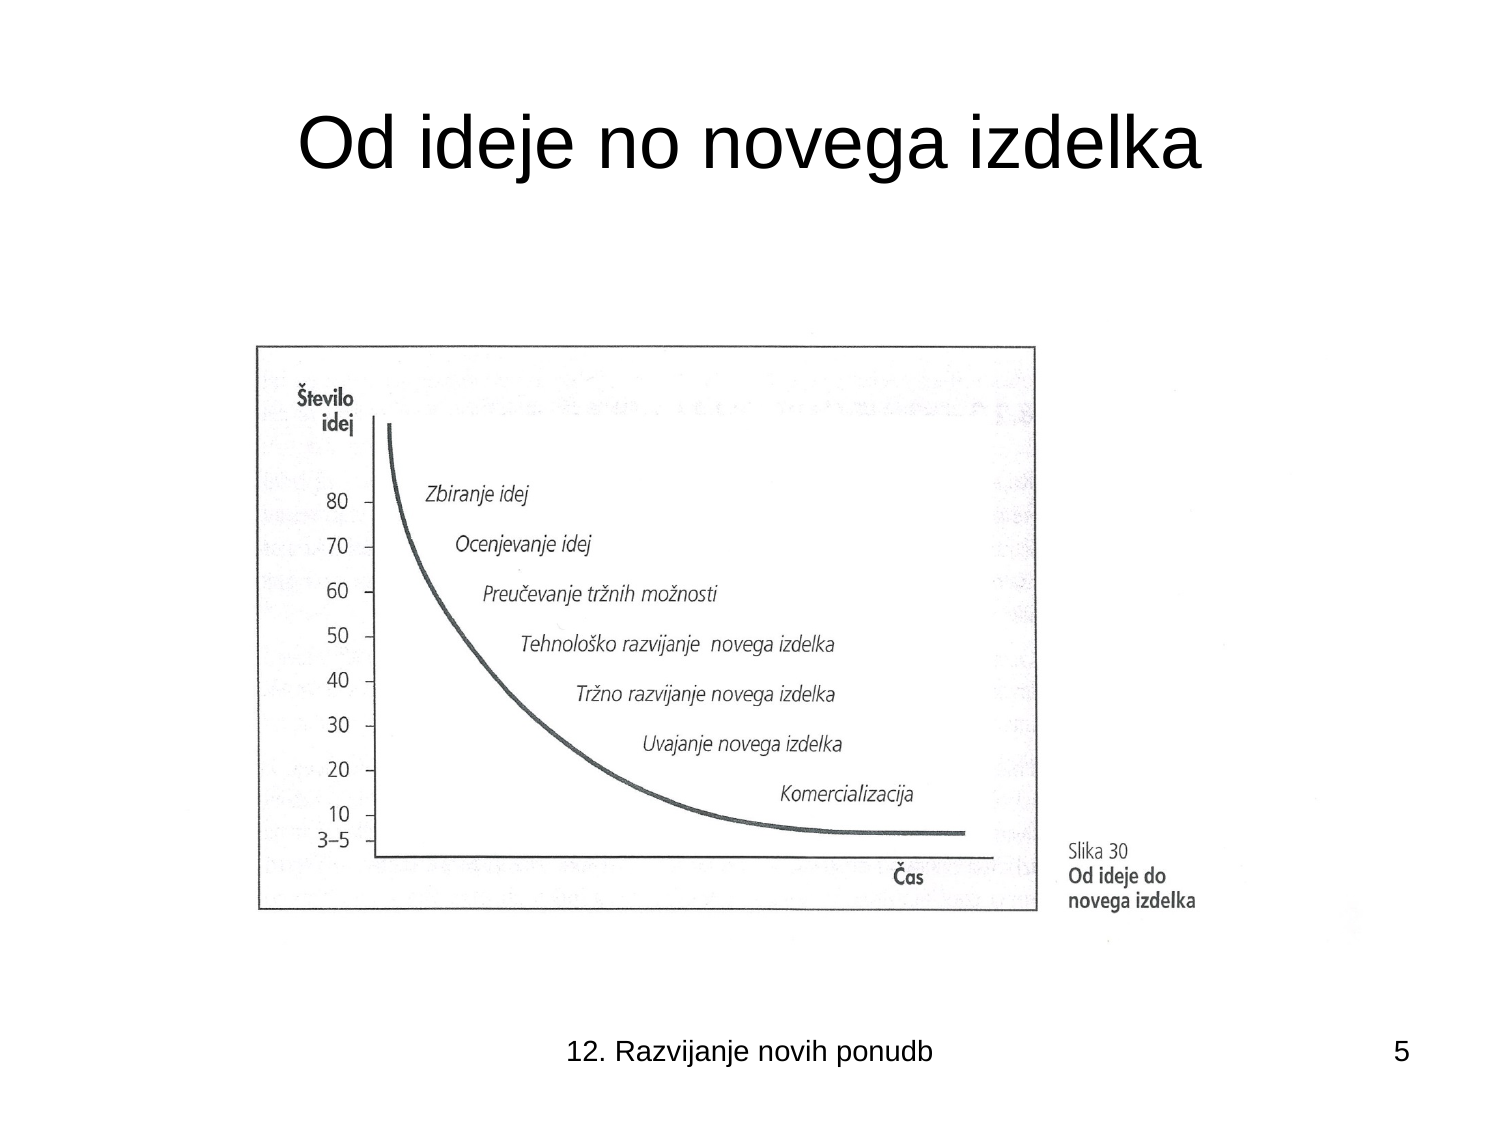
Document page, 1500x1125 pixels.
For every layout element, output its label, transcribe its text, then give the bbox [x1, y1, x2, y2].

title Od ideje no novega izdelka [75, 45, 1426, 233]
text_box [129, 300, 1371, 968]
text_box 12. Razvijanje novih ponudb [512, 1024, 988, 1103]
text_box <number> [1074, 1024, 1426, 1103]
